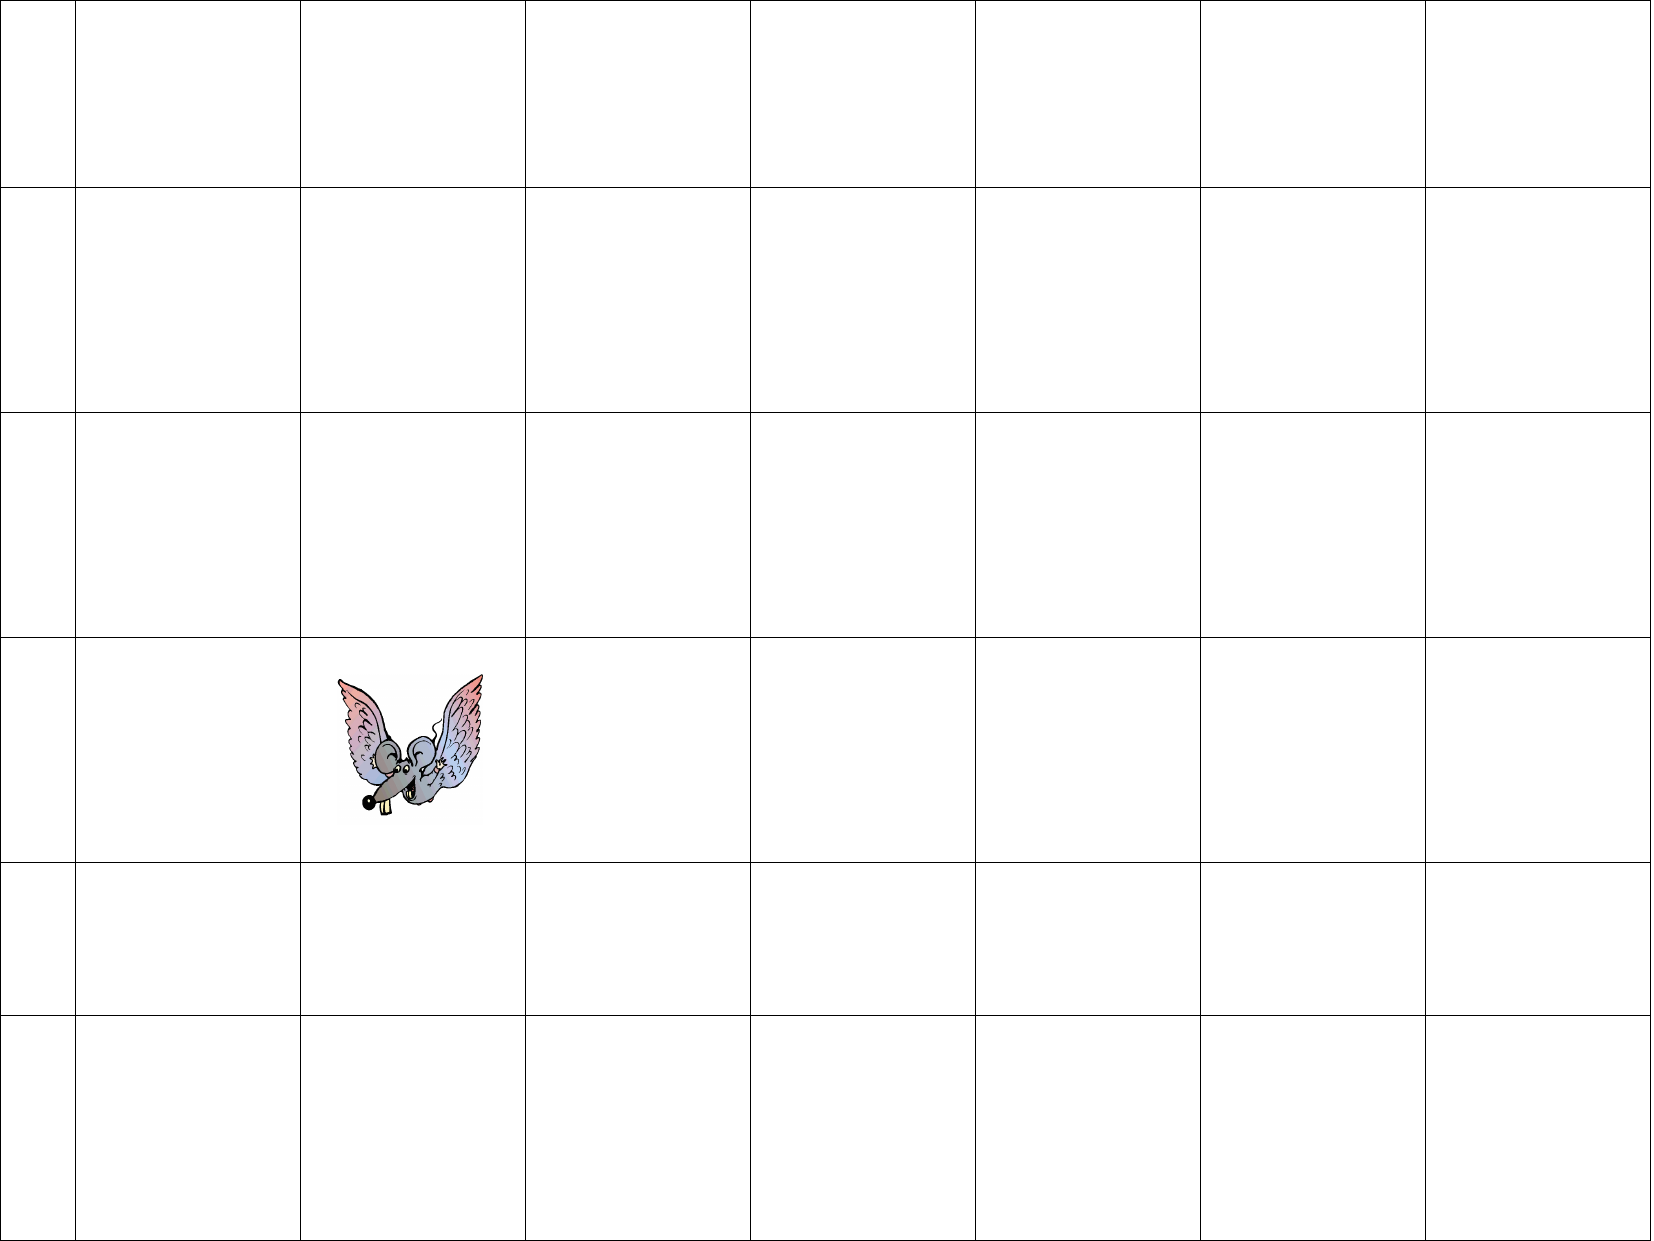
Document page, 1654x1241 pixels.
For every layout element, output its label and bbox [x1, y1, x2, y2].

text_box [0, 0, 1651, 1241]
picture [337, 674, 483, 826]
